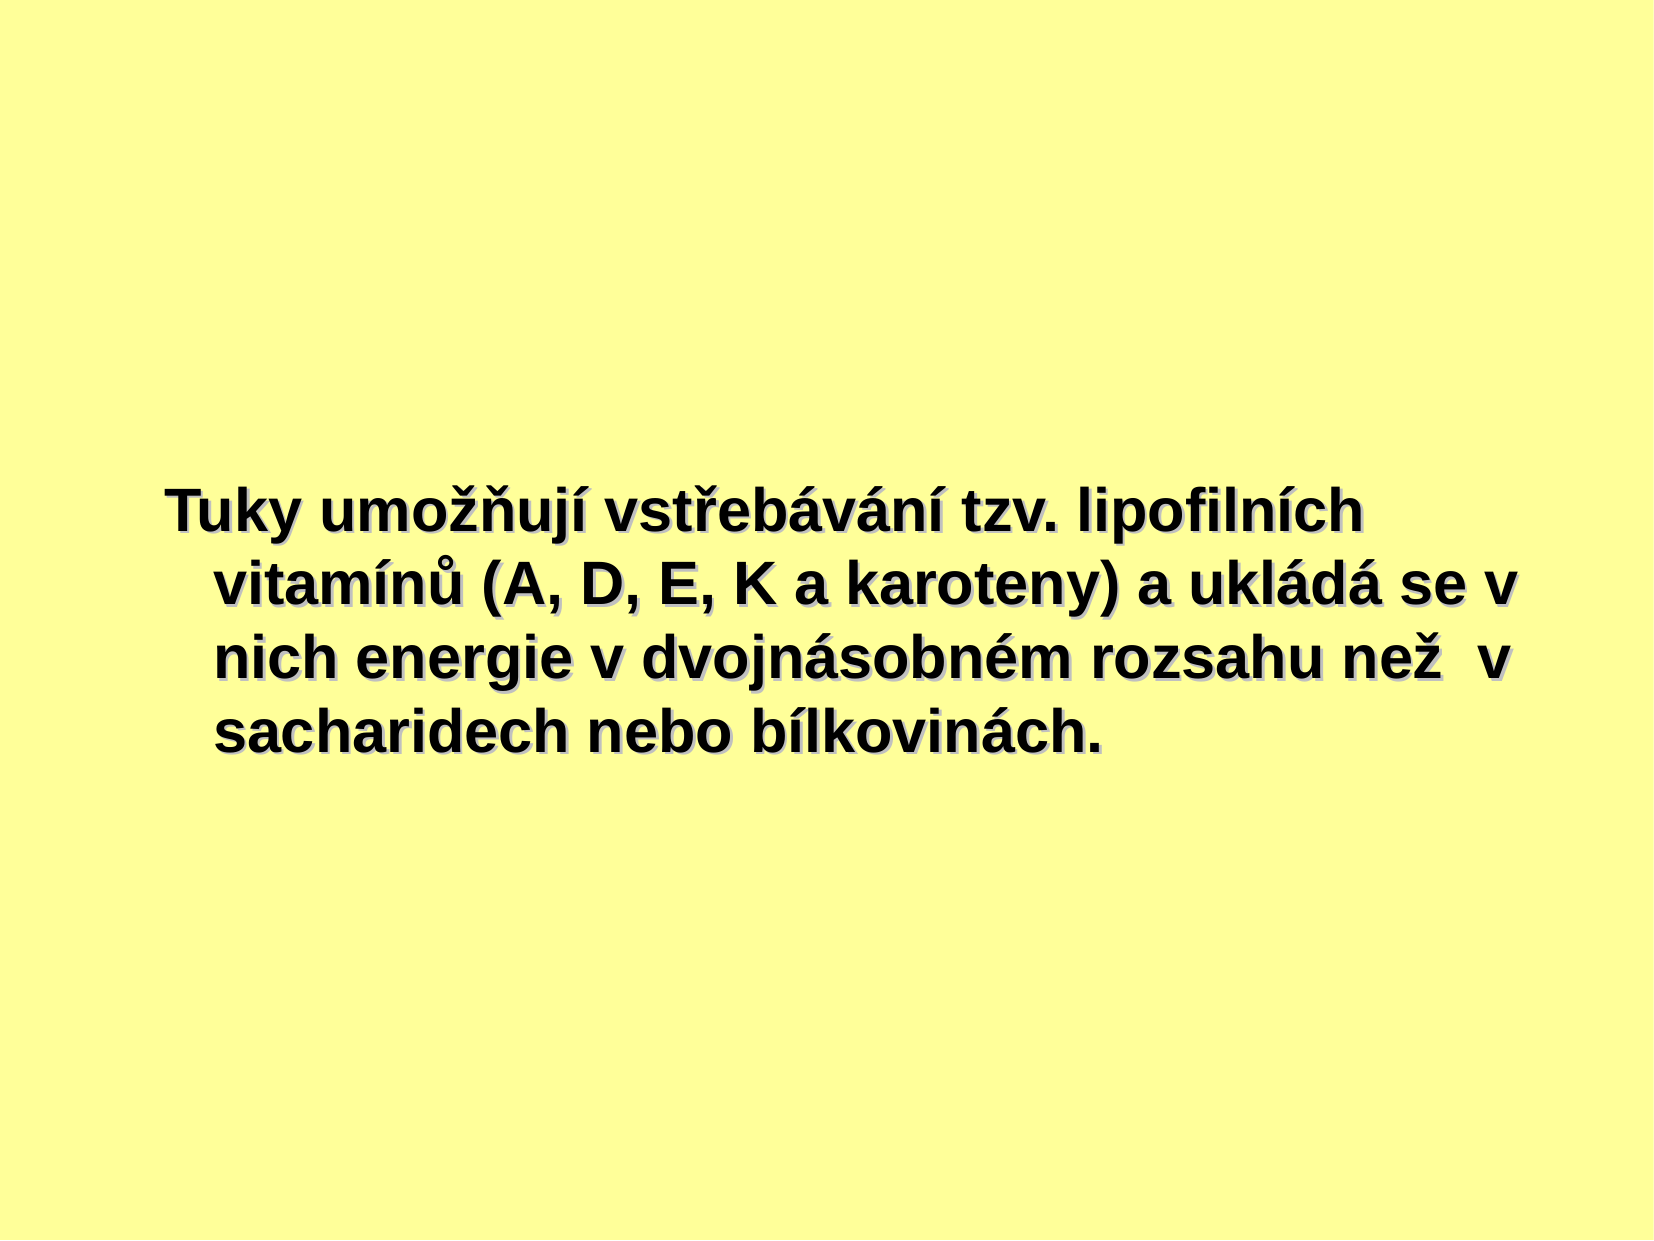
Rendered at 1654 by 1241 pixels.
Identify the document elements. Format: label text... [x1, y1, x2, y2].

list Tuky umožňují vstřebávání tzv. lipofilních vitamínů (A, D, E, K a karoteny) a ukládá se v nich energie v dvojnásobném rozsahu než v sacharidech nebo bílkovinách. [82, 469, 1571, 771]
